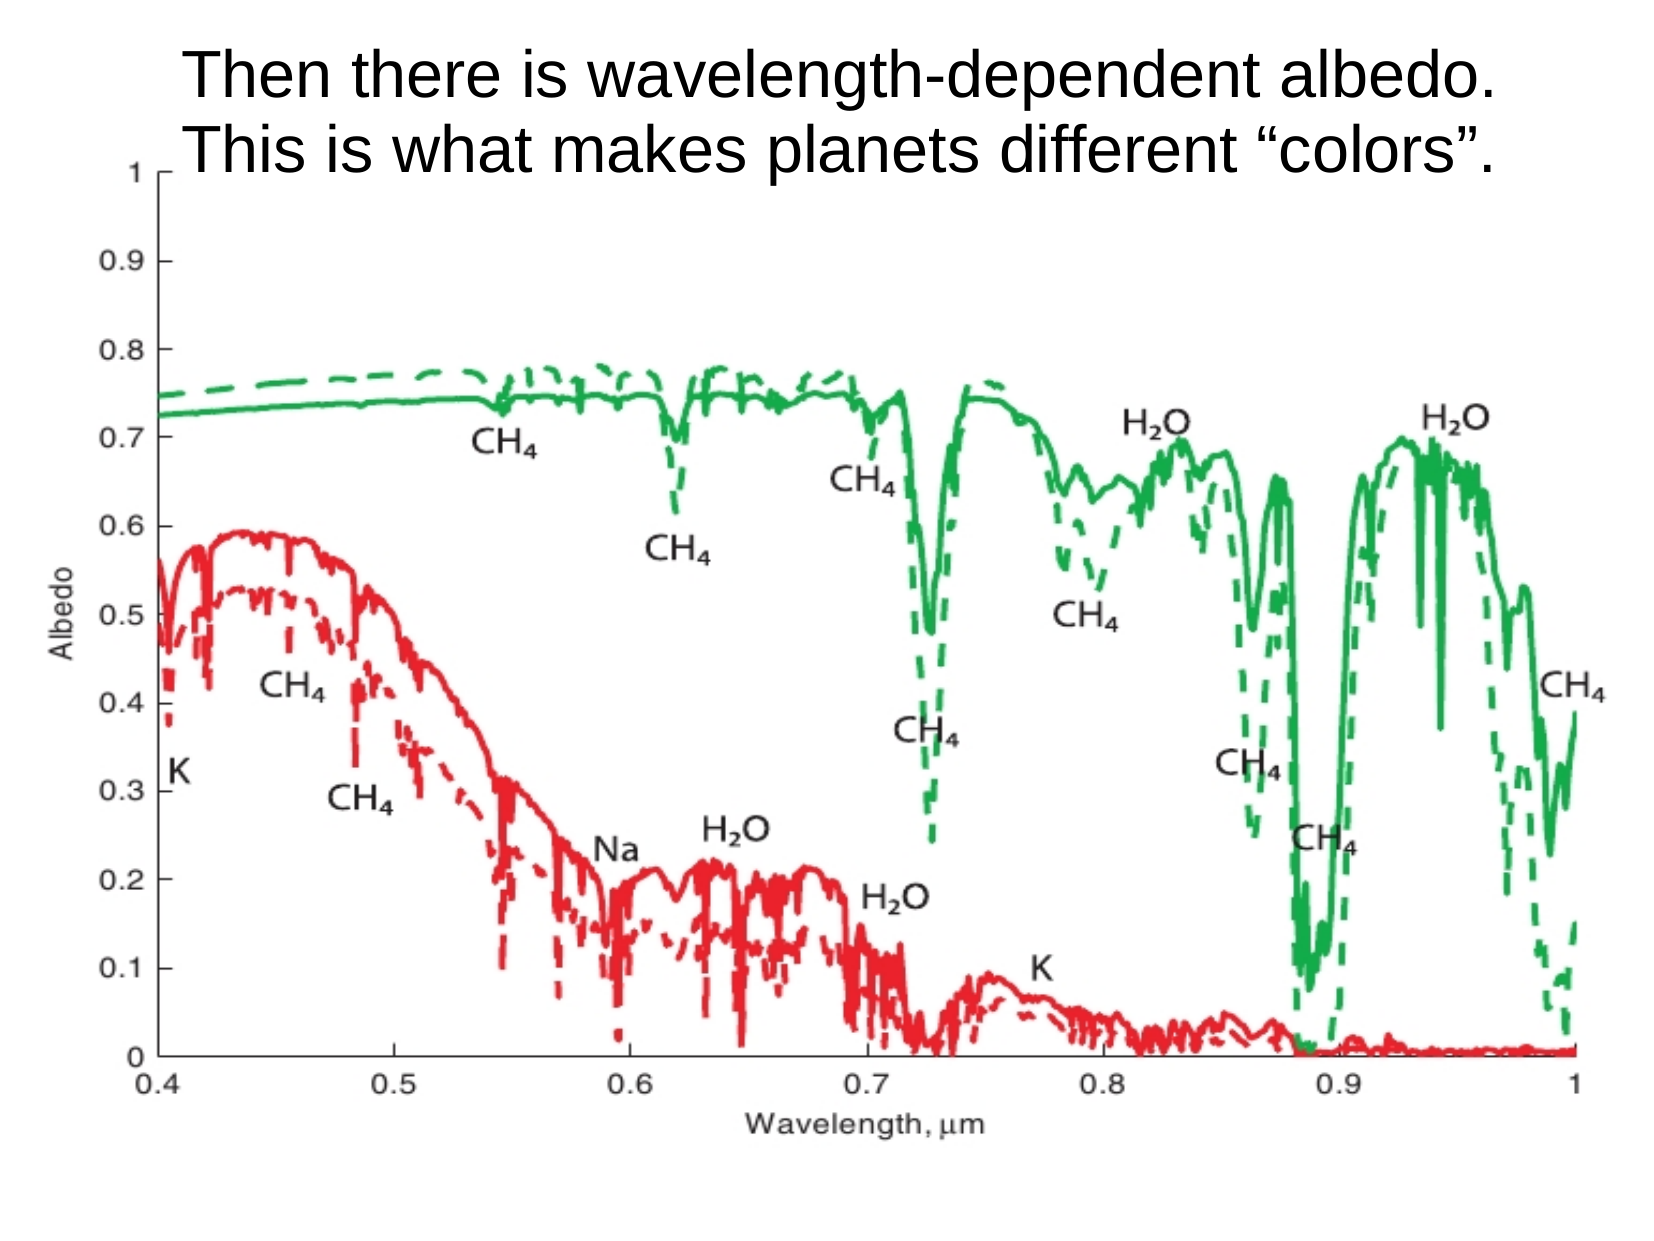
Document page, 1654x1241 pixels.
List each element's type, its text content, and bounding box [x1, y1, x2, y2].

text_box Then there is wavelength-dependent albedo. This is what makes planets different “colors”. [60, 30, 1621, 195]
picture [12, 156, 1618, 1156]
